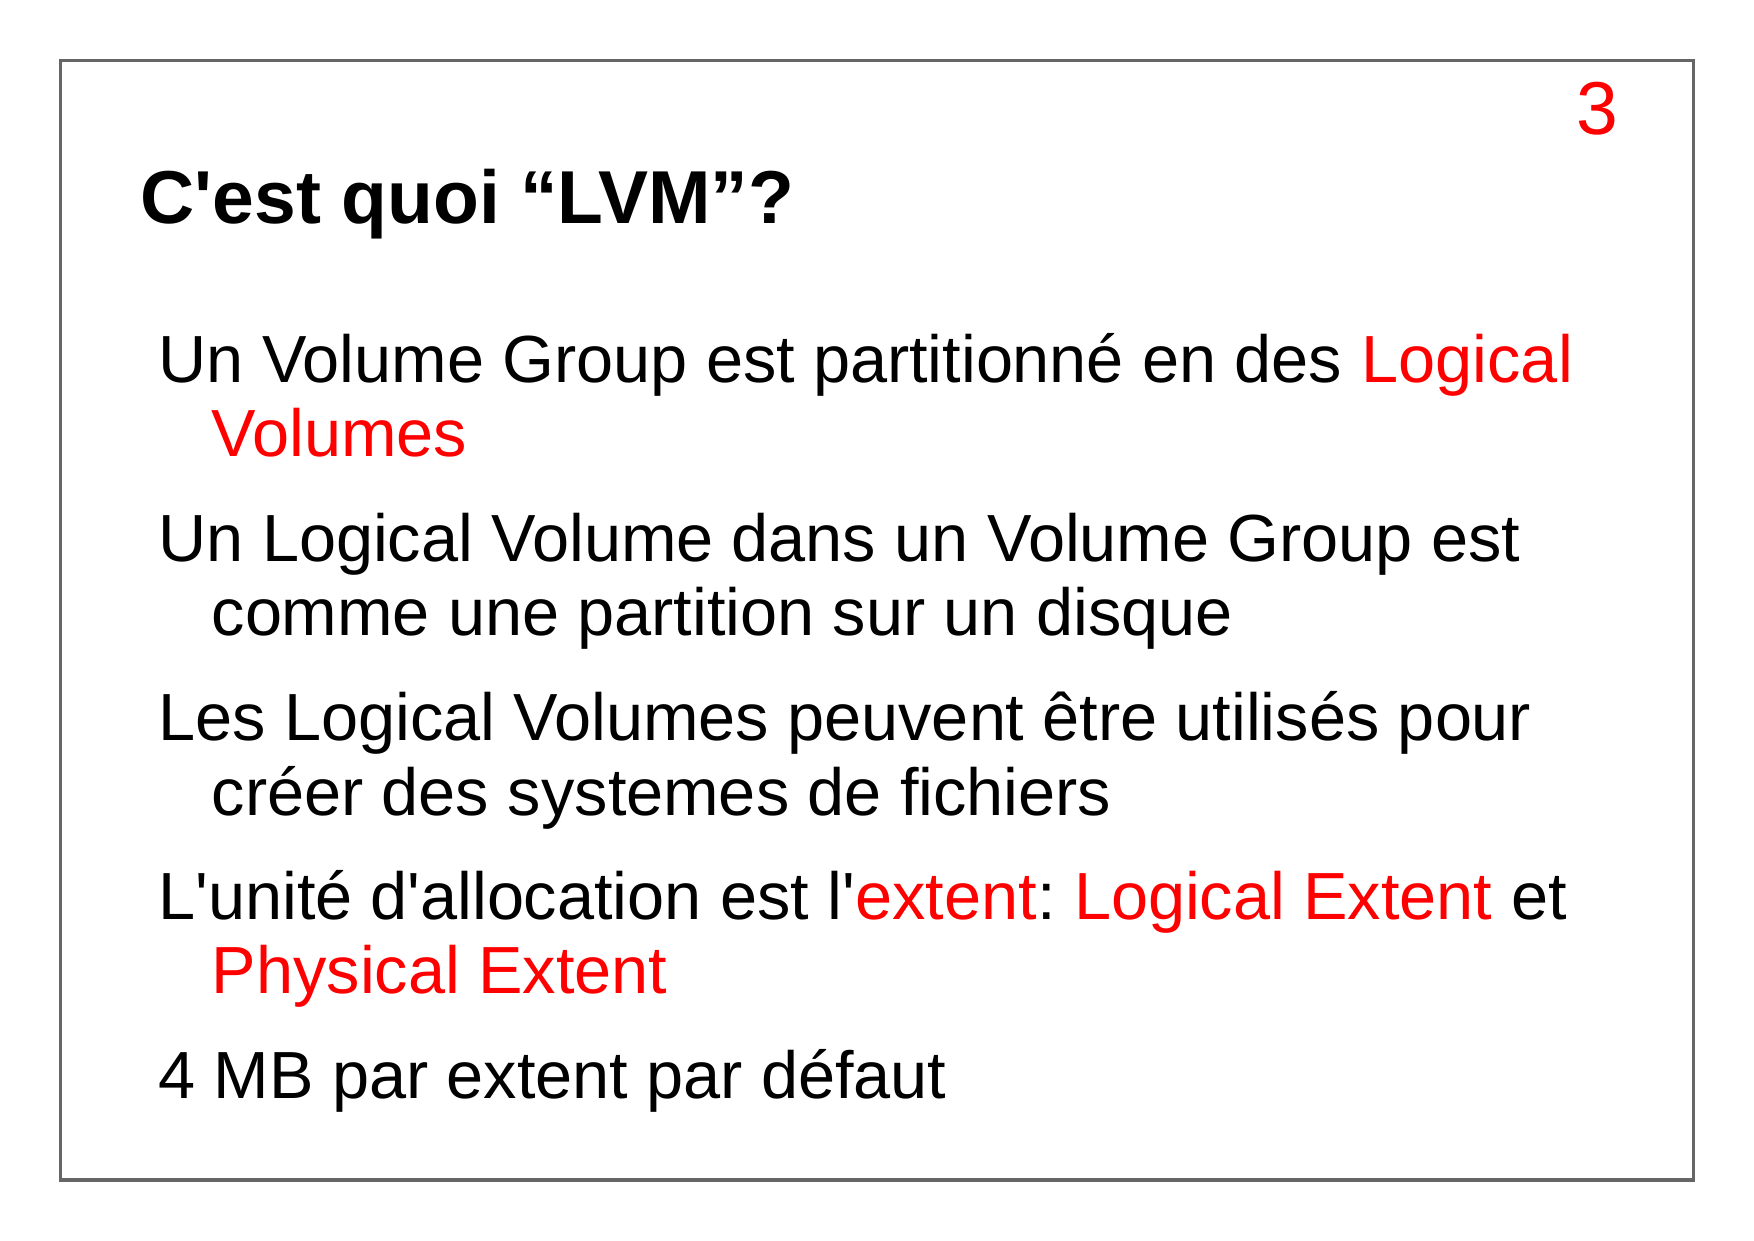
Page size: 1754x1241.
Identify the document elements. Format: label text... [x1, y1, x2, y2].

list Un Volume Group est partitionné en des Logical Volumes Un Logical Volume dans un Volume Group est comme une partition sur un disque Les Logical Volumes peuvent être utilisés pour créer des systemes de fichiers L'unité d'allocation est l'extent: Logical Extent et Physical Extent 4 MB par extent par défaut [140, 321, 1614, 1113]
title C'est quoi “LVM”? [140, 103, 1614, 292]
